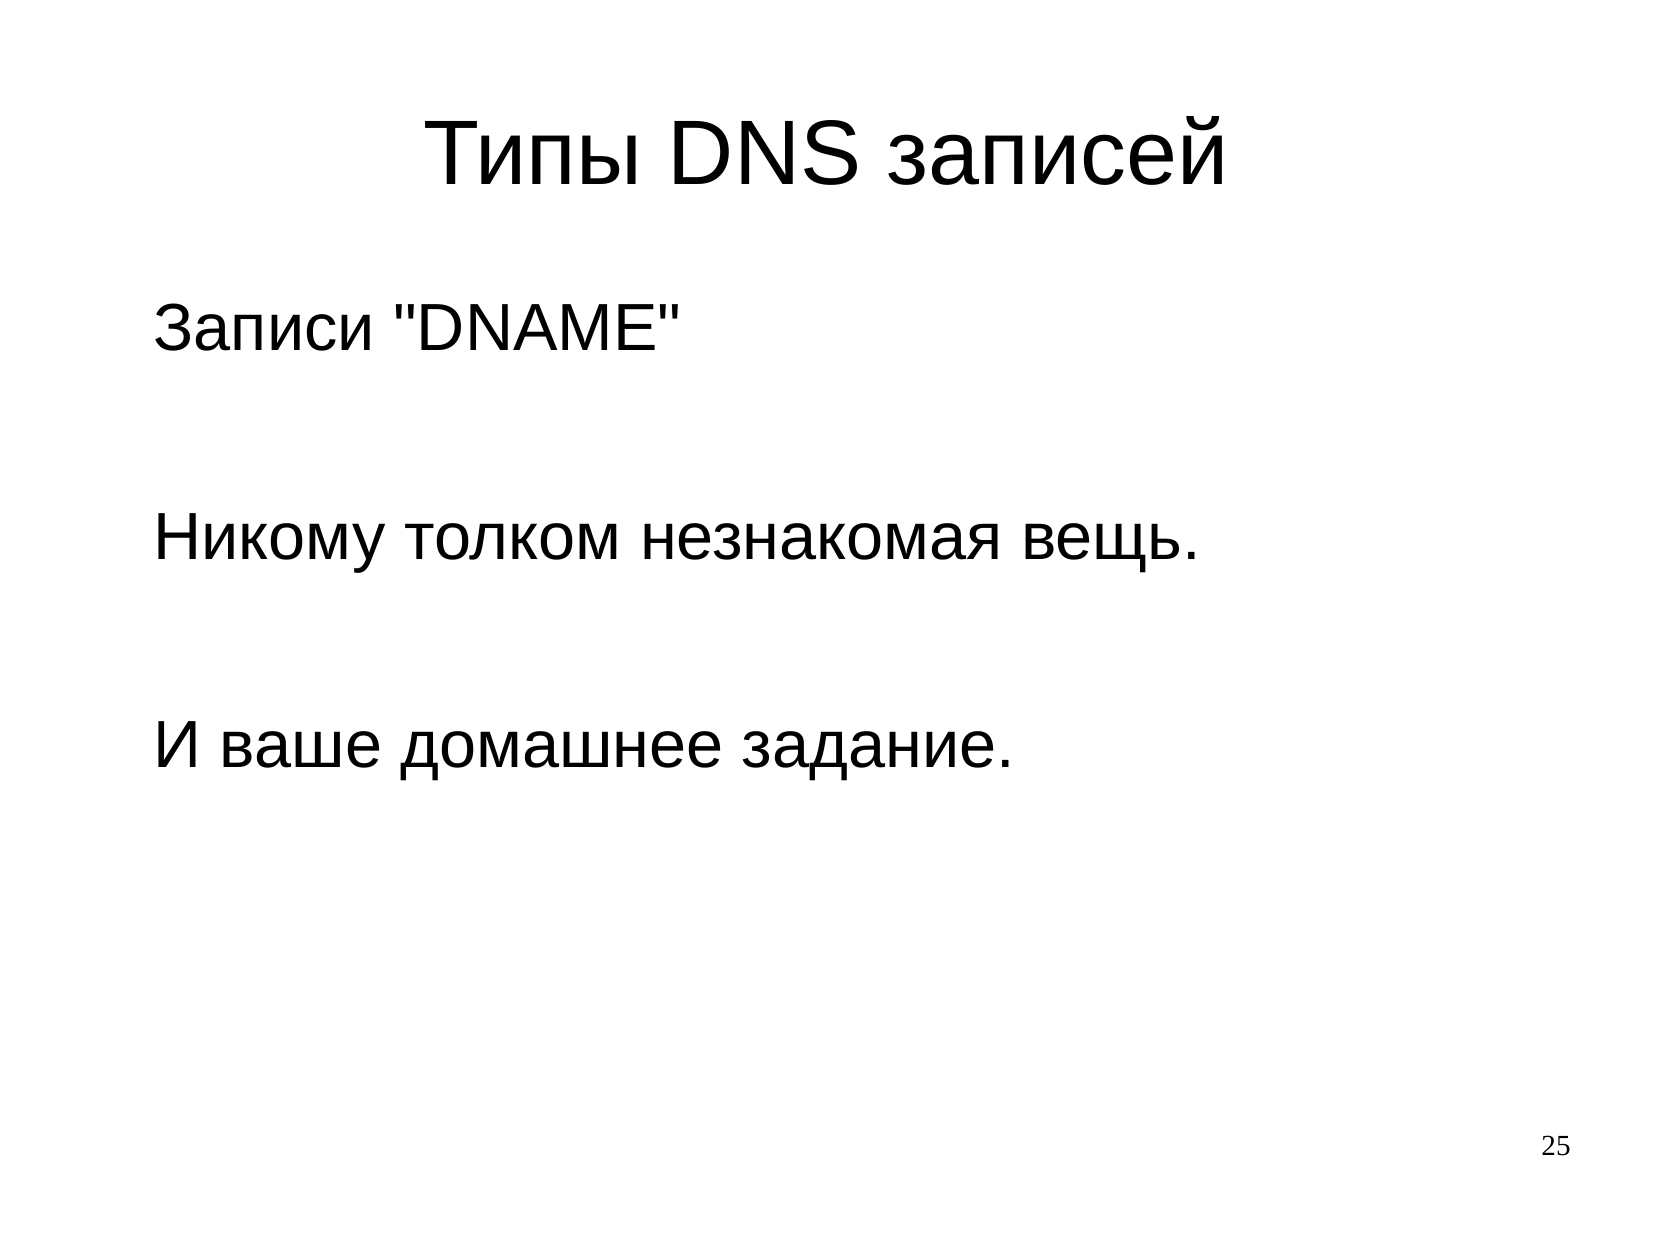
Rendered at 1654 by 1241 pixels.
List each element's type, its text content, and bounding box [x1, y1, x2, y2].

title Типы DNS записей [82, 49, 1571, 257]
list Записи "DNAME" Никому толком незнакомая вещь. И ваше домашнее задание. [82, 290, 1571, 1109]
